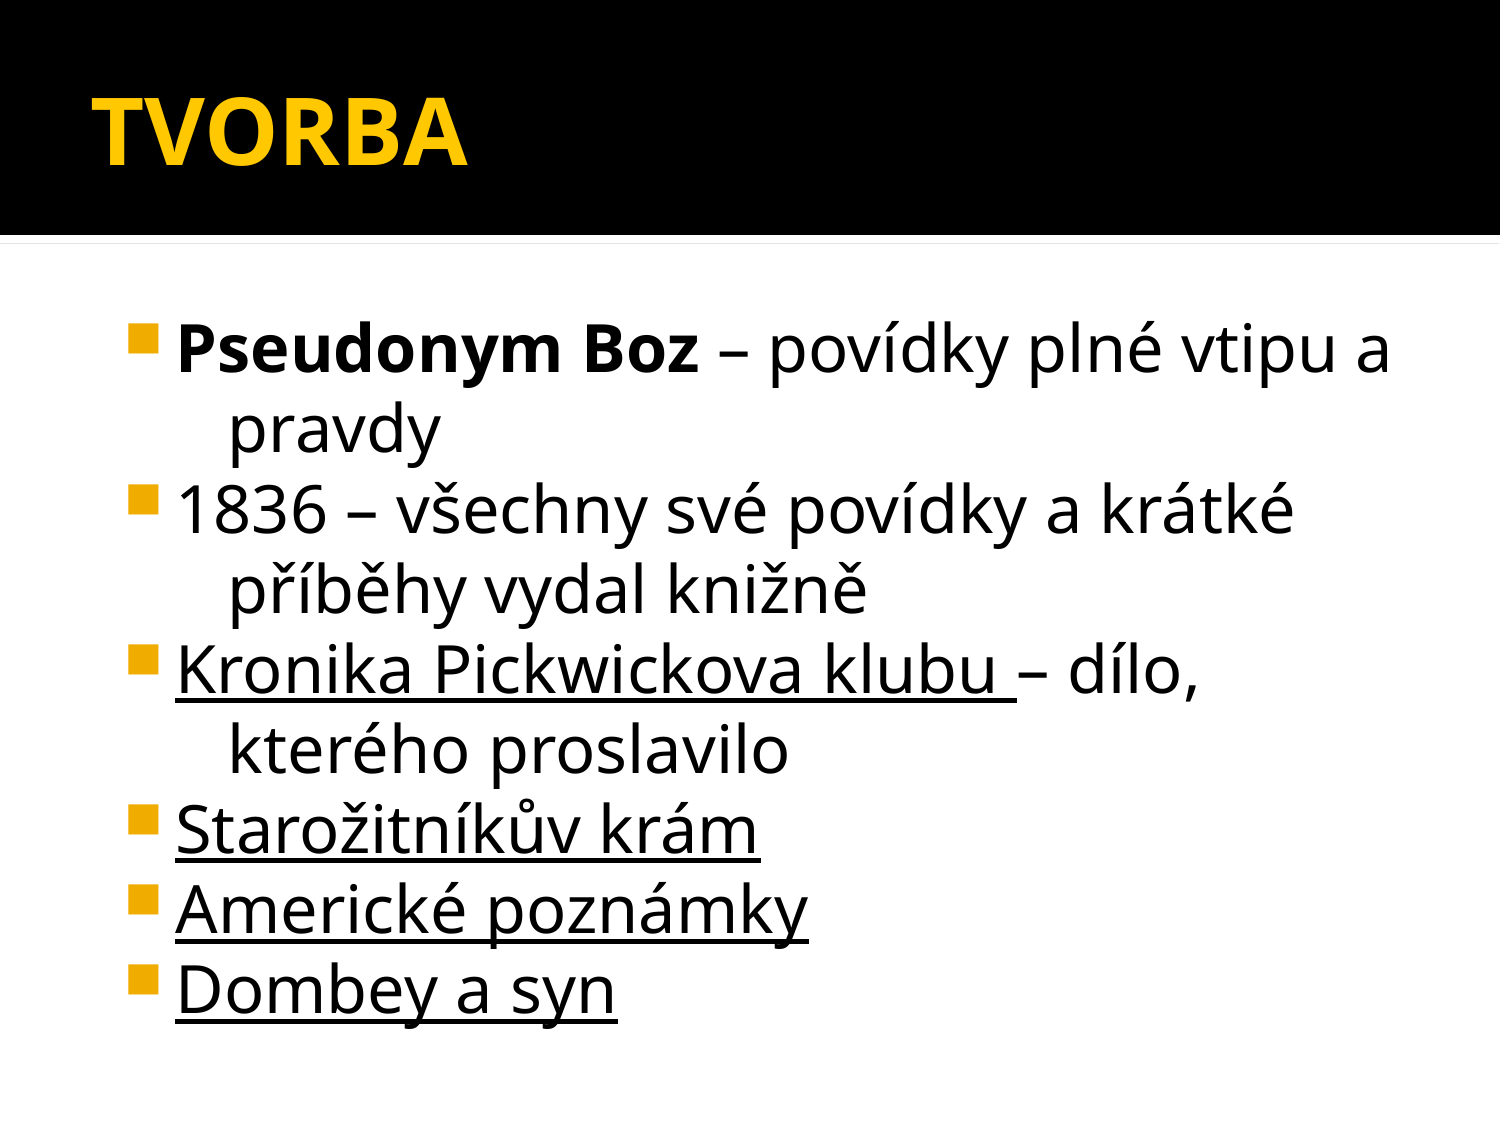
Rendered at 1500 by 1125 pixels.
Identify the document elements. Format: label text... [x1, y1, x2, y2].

title TVORBA [75, 25, 1426, 232]
list Pseudonym Boz – povídky plné vtipu a pravdy 1836 – všechny své povídky a krátké příběhy vydal knižně Kronika Pickwickova klubu – dílo, kterého proslavilo Starožitníkův krám Americké poznámky Dombey a syn [75, 291, 1426, 1051]
